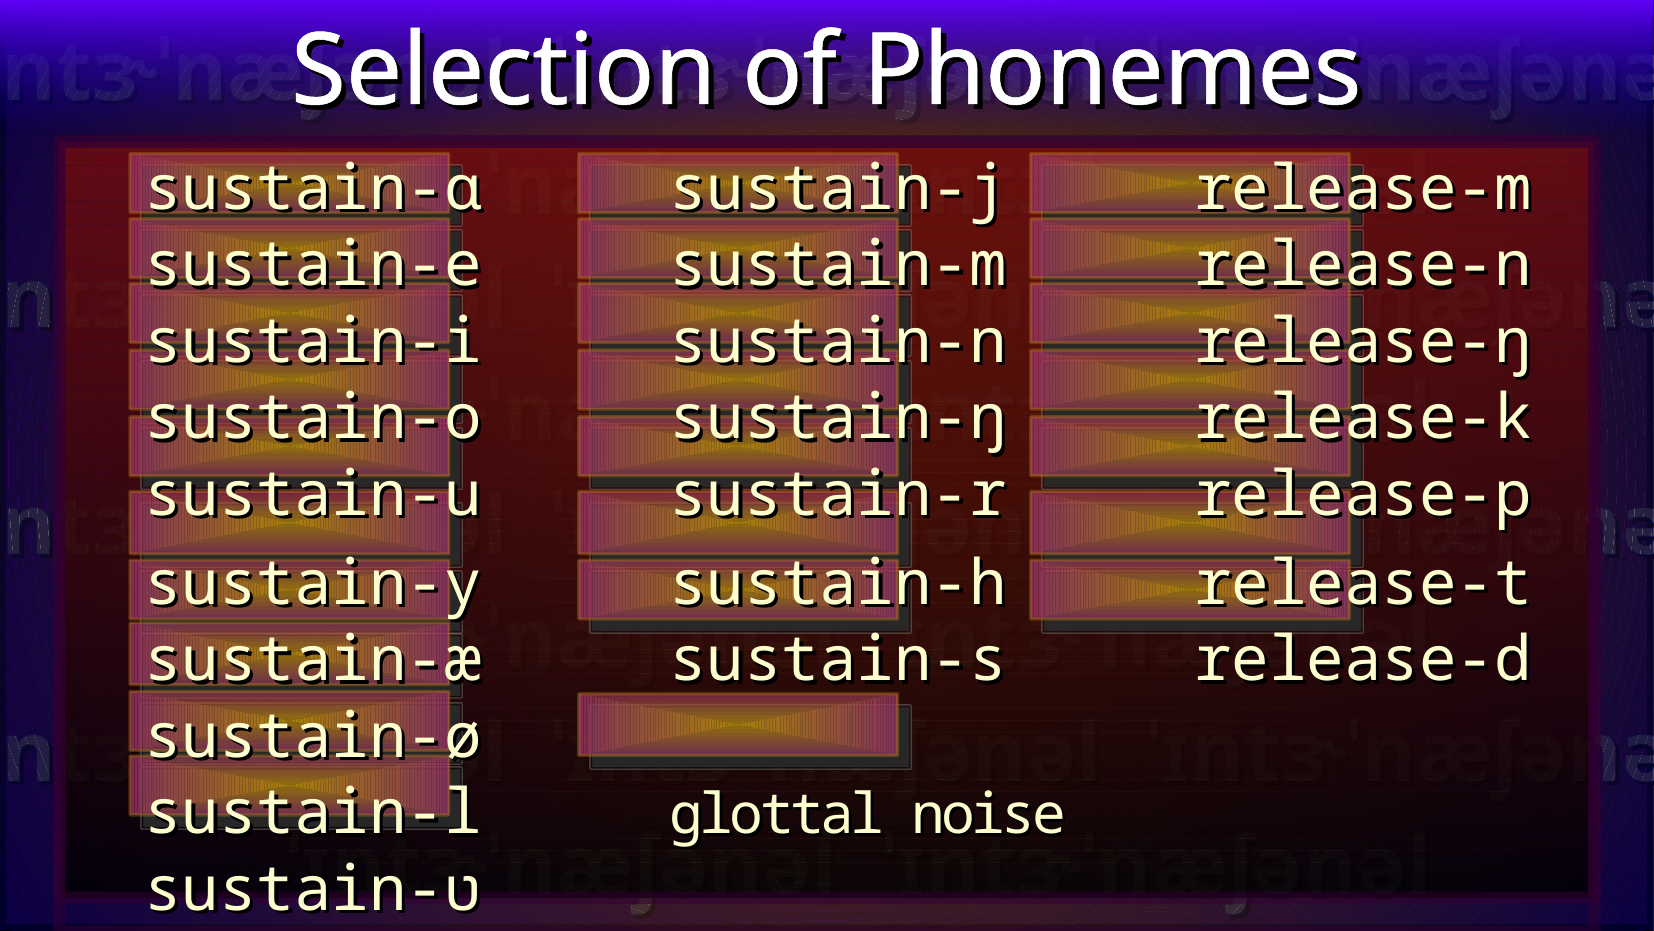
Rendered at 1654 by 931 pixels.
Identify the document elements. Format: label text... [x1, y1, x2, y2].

title Selection of Phonemes [0, 0, 1654, 130]
text_box sustain-ɑ sustain-j release-m sustain-e sustain-m release-n sustain-i sustain-n release-ŋ sustain-o sustain-ŋ release-k sustain-u sustain-r release-p sustain-y sustain-h release-t sustain-æ sustain-s release-d sustain-ø sustain-l glottal noise sustain-ʋ [59, 141, 1595, 898]
